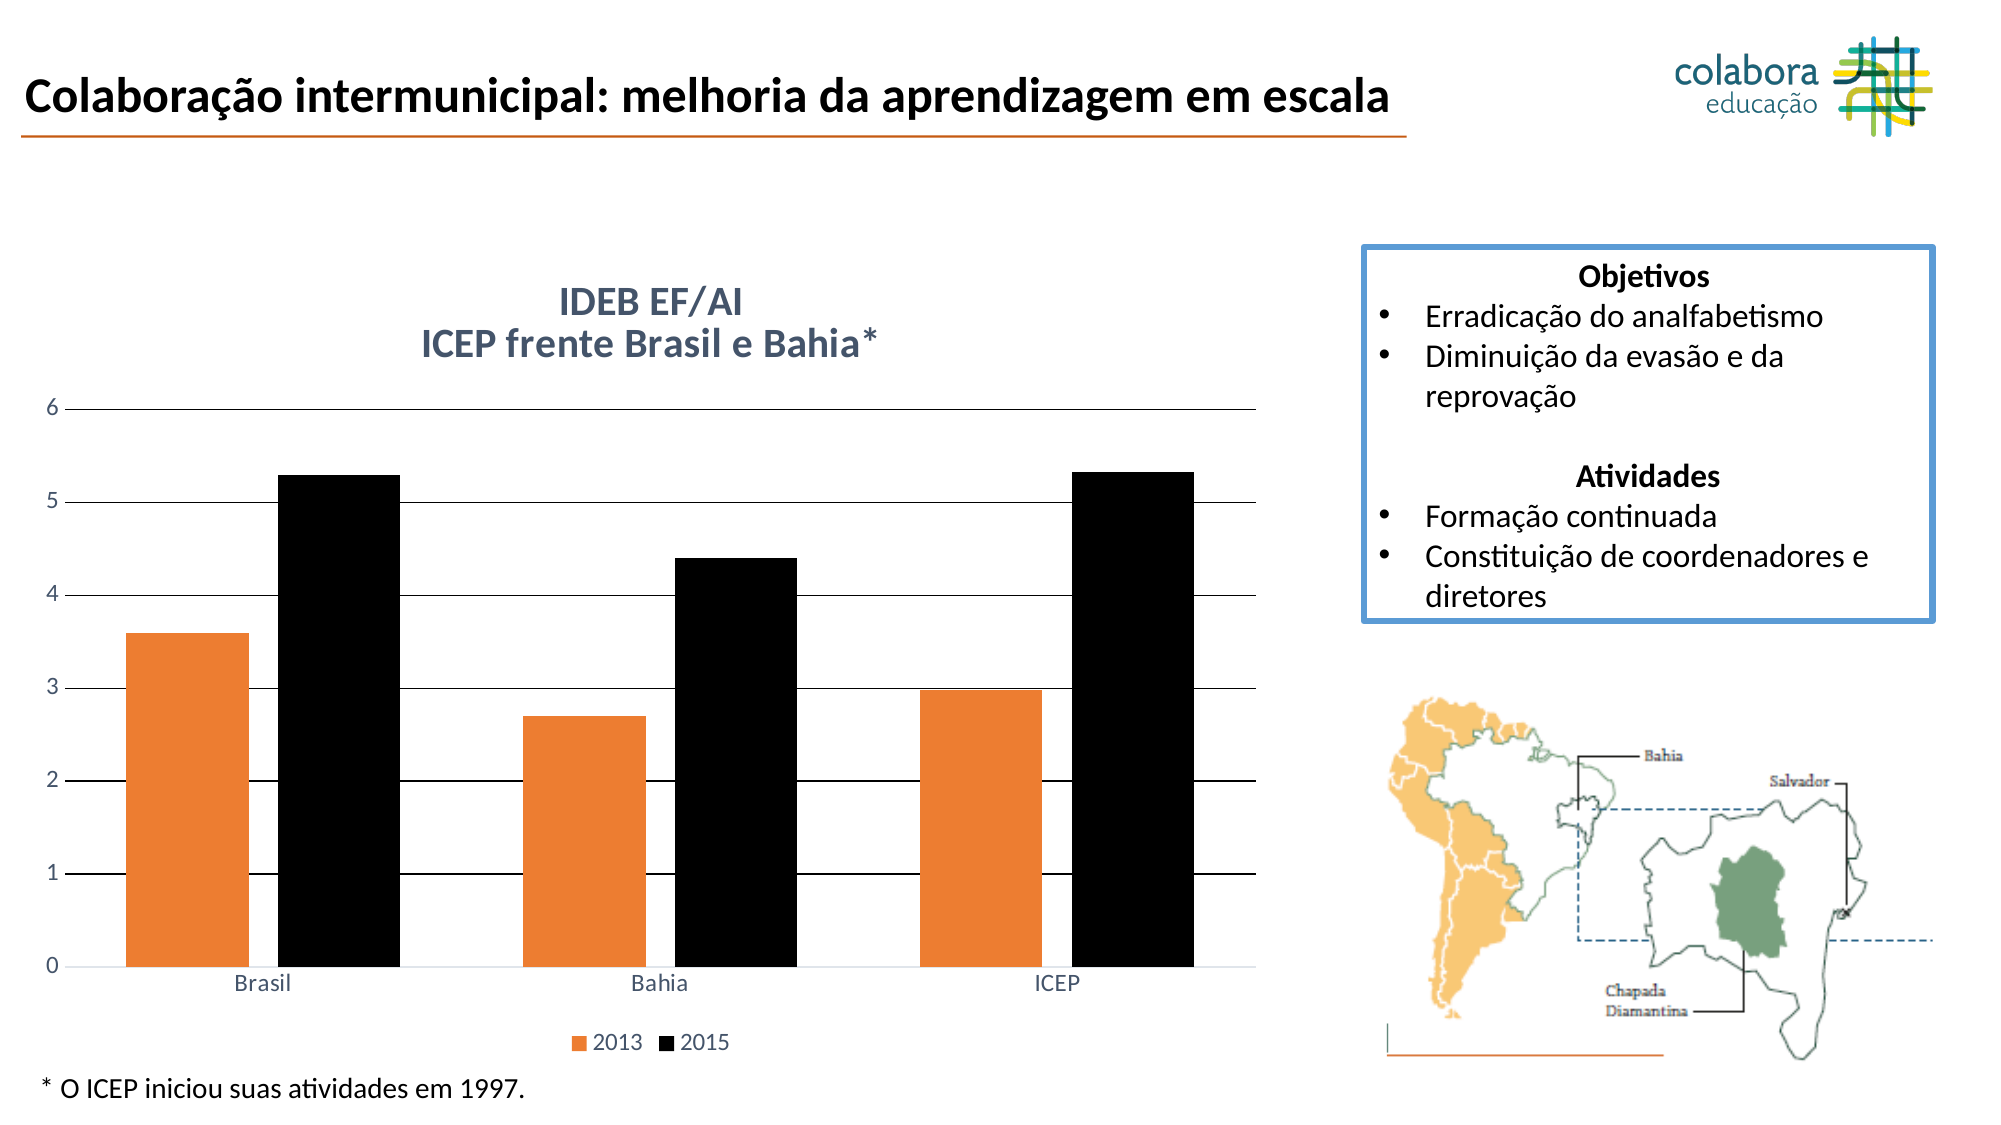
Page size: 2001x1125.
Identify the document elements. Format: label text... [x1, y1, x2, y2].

text_box Objetivos Erradicação do analfabetismo Diminuição da evasão e da reprovação Atividades Formação continuada Constituição de coordenadores e diretores [1363, 247, 1933, 622]
text_box Colaboração intermunicipal: melhoria da aprendizagem em escala [21, 57, 1407, 127]
picture [1675, 36, 1933, 137]
text_box * O ICEP iniciou suas atividades em 1997. [24, 1062, 548, 1113]
picture [1386, 694, 1933, 1063]
chart [21, 247, 1281, 1063]
